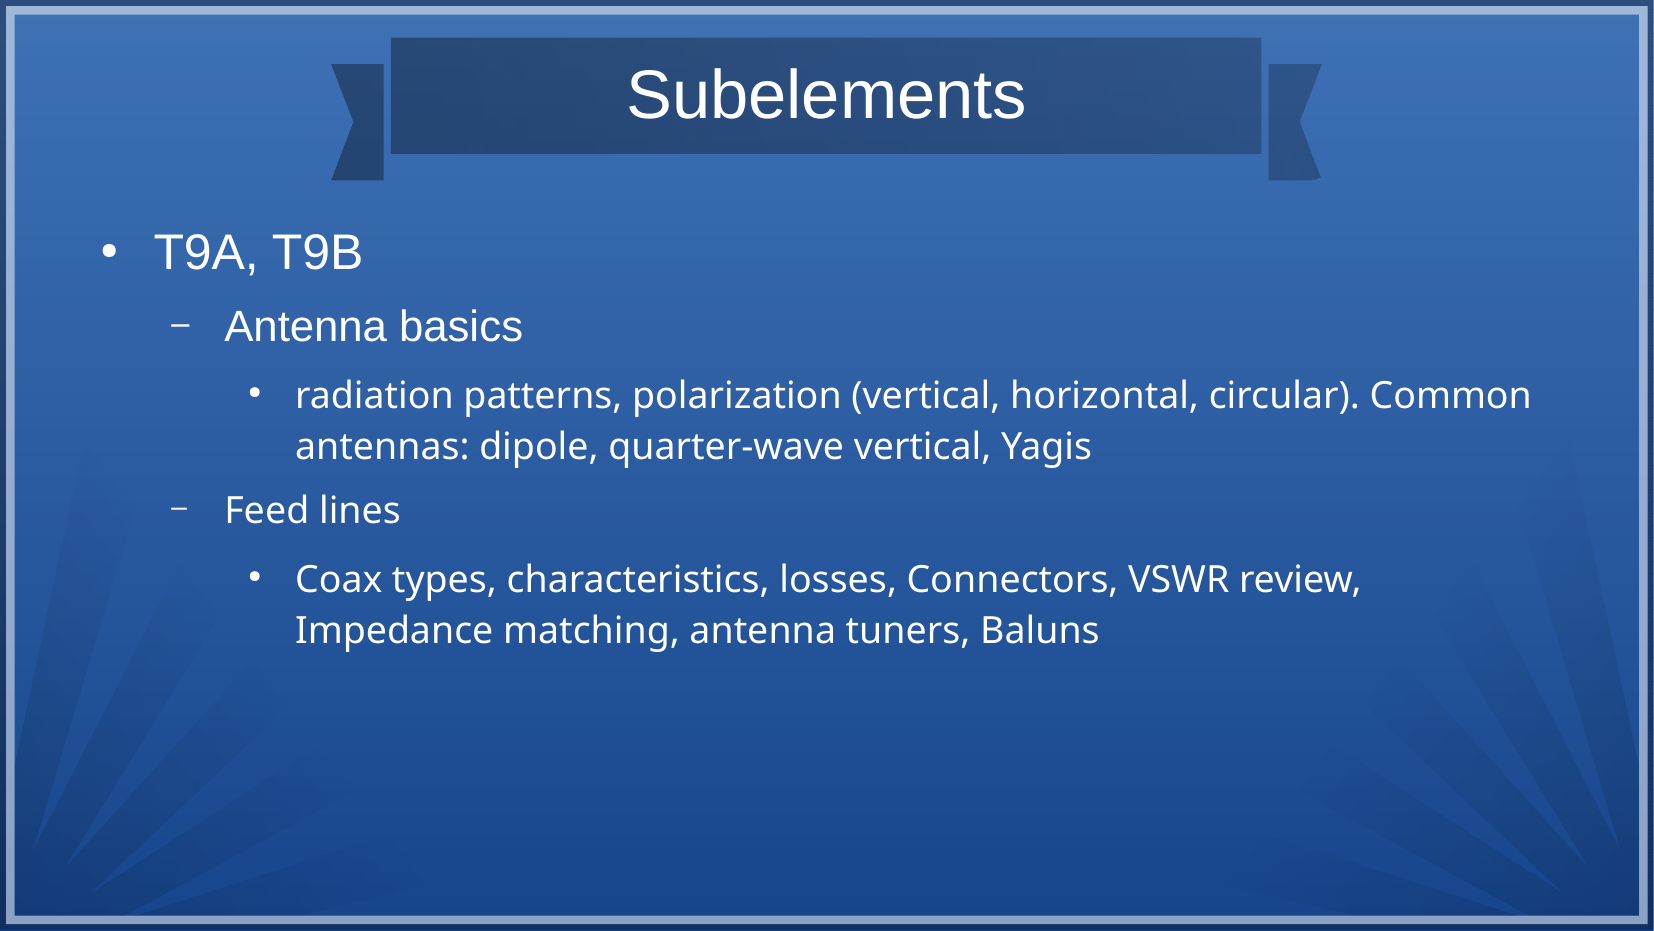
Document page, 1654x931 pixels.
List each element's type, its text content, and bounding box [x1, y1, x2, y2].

list T9A, T9B Antenna basics radiation patterns, polarization (vertical, horizontal, circular). Common antennas: dipole, quarter-wave vertical, Yagis Feed lines Coax types, characteristics, losses, Connectors, VSWR review, Impedance matching, antenna tuners, Baluns [82, 224, 1571, 848]
title Subelements [389, 35, 1264, 154]
